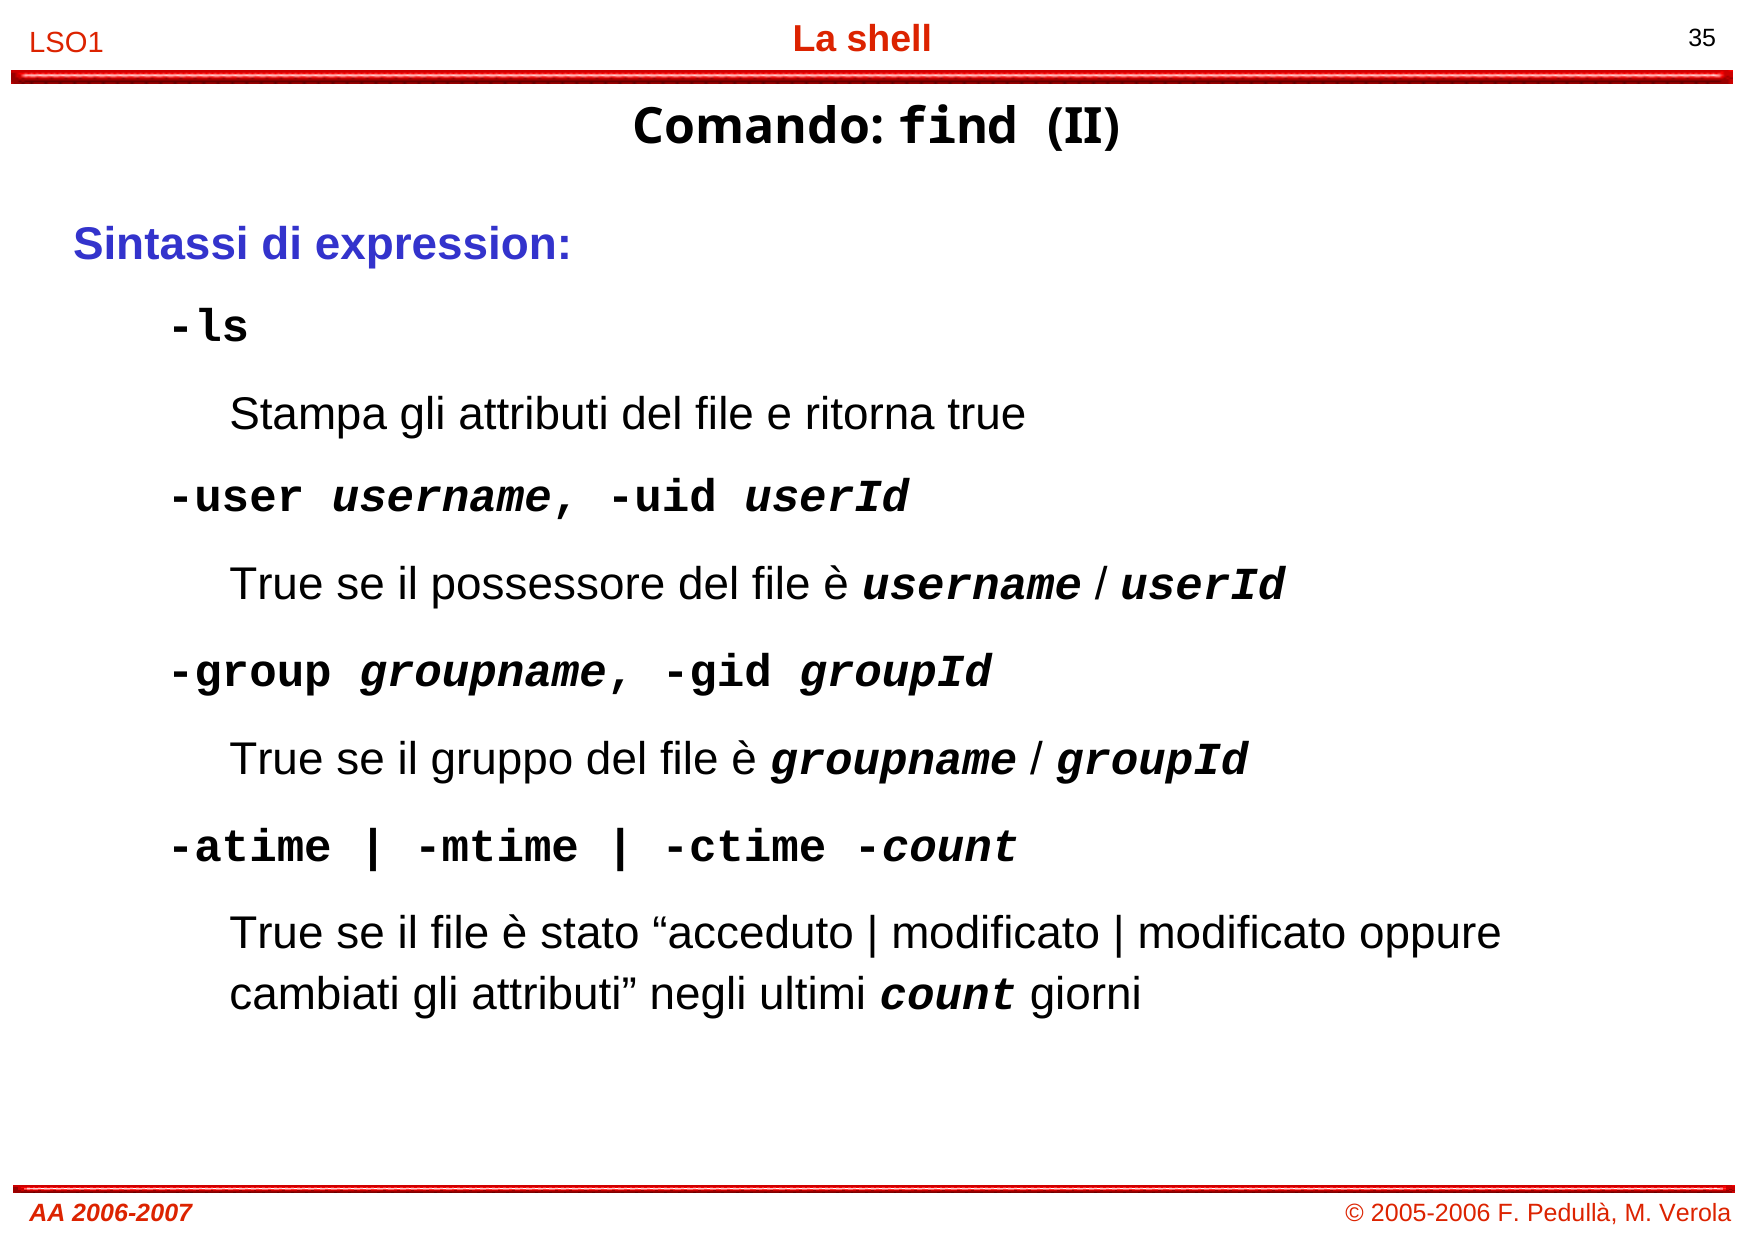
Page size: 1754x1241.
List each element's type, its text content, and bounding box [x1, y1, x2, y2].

title Comando: find (II) [606, 78, 1147, 174]
list Sintassi di expression: -ls Stampa gli attributi del file e ritorna true -user username, -uid userId True se il possessore del file è username / userId -group groupname, -gid groupId True se il gruppo del file è groupname / groupId -atime | -mtime | -ctime -count True se il file è stato “acceduto | modificato | modificato oppure cambiati gli attributi” negli ultimi count giorni [58, 206, 1696, 1115]
picture [11, 70, 1733, 84]
picture [13, 1185, 1735, 1193]
